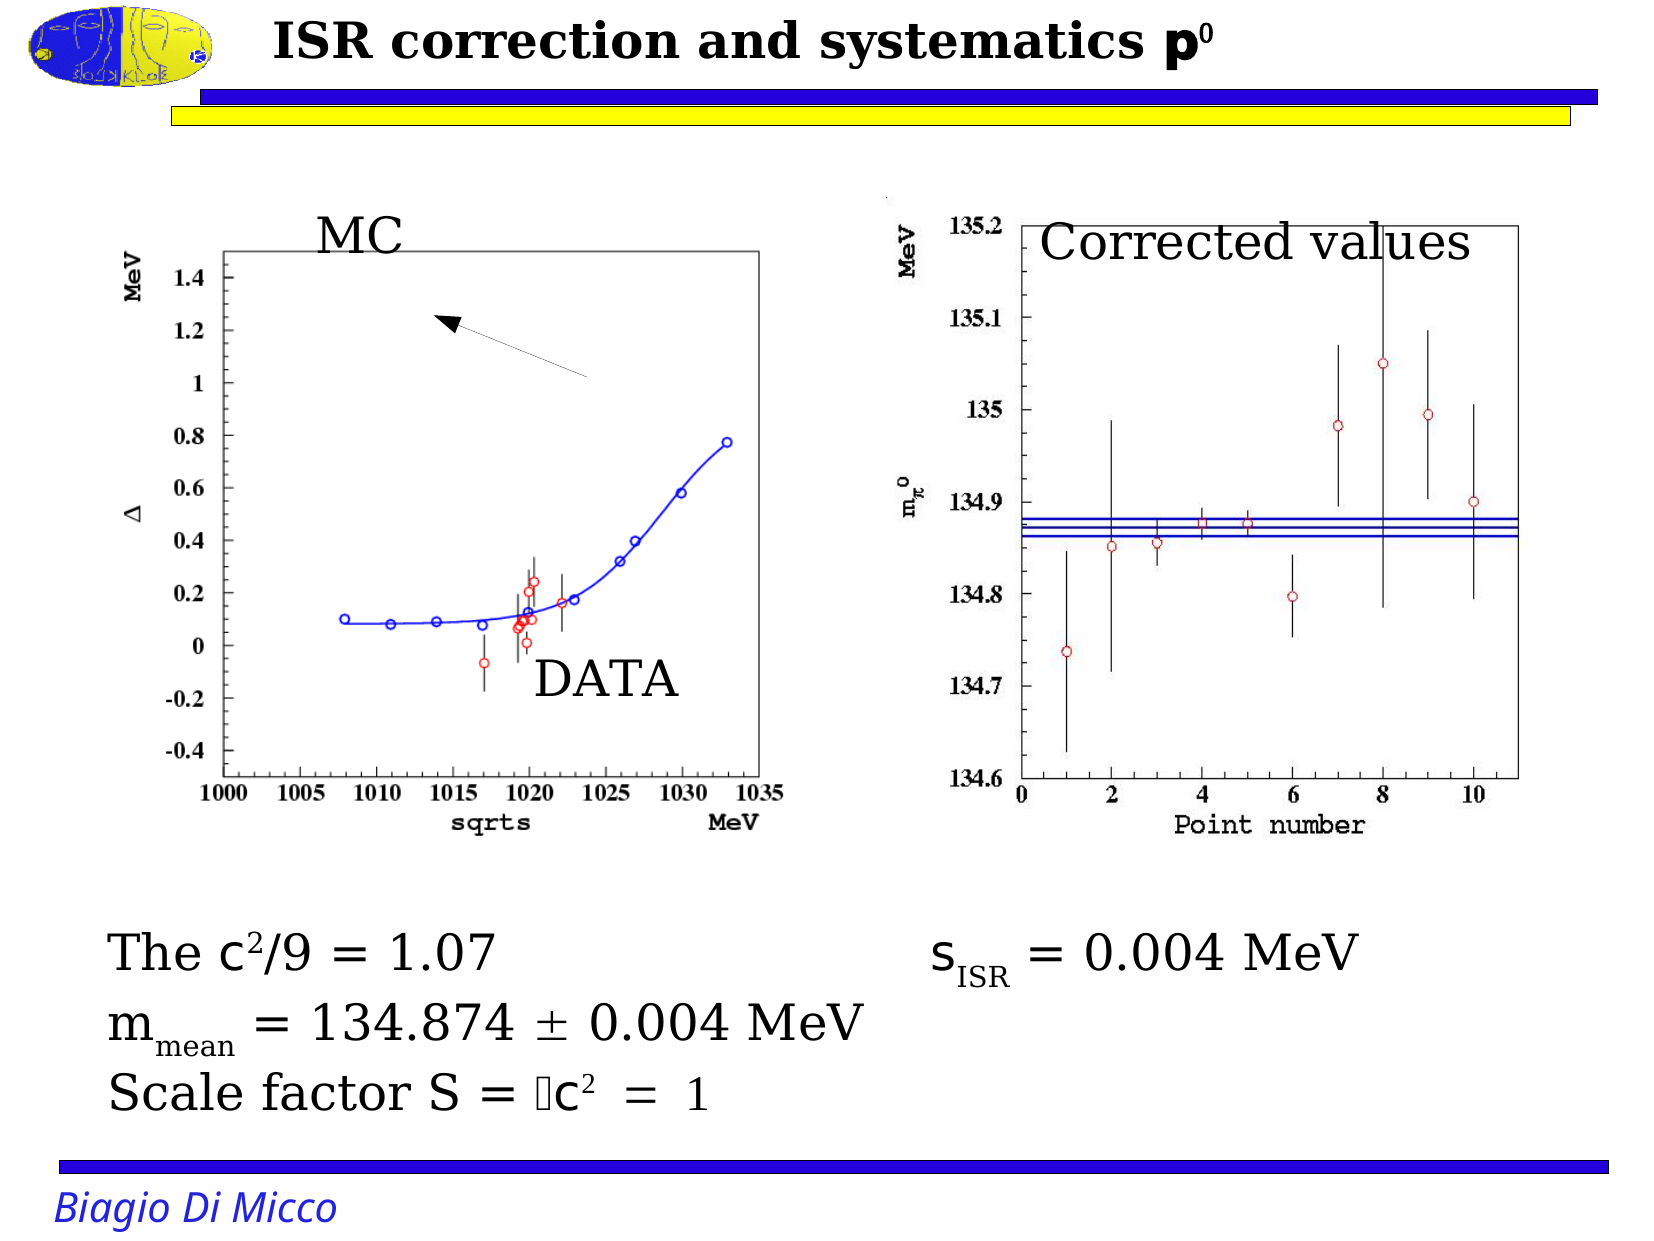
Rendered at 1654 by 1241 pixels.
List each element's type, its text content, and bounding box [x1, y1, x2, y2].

picture [20, 2, 220, 89]
text_box MC [315, 207, 518, 266]
picture [124, 185, 789, 850]
picture [886, 197, 1550, 862]
text_box DATA [533, 650, 736, 709]
text_box Corrected values [1039, 212, 1533, 272]
text_box The c2/9 = 1.07 sISR = 0.004 MeV mmean = 134.874  0.004 MeV Scale factor S = c2 = 1 [107, 924, 1377, 1130]
text_box [1085, 0, 1638, 76]
text_box ISR correction and systematics p0 [272, 11, 1329, 75]
